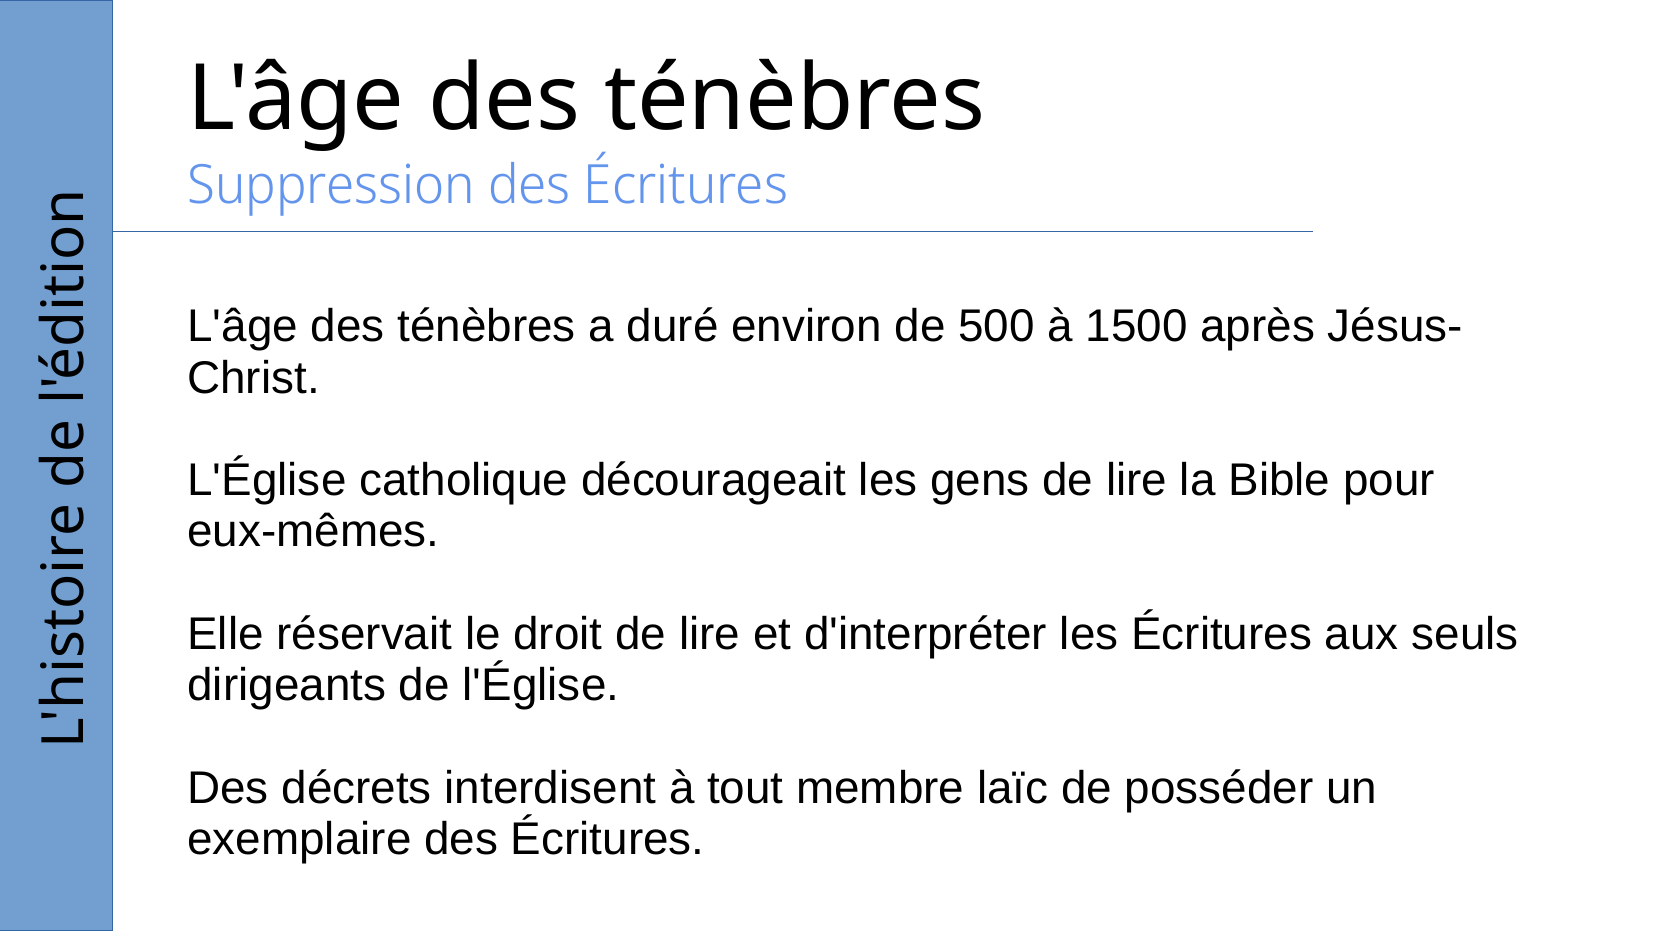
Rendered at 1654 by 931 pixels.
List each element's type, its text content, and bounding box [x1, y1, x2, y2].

title Suppression des Écritures [187, 125, 1571, 239]
text_box L'histoire de l'édition [13, 37, 105, 901]
text_box [0, 0, 113, 931]
title L'âge des ténèbres [187, 33, 1571, 125]
subtitle L'âge des ténèbres a duré environ de 500 à 1500 après Jésus-Christ. L'Église catholique décourageait les gens de lire la Bible pour eux-mêmes. Elle réservait le droit de lire et d'interpréter les Écritures aux seuls dirigeants de l'Église. Des décrets interdisent à tout membre laïc de posséder un exemplaire des Écritures. [187, 300, 1538, 865]
